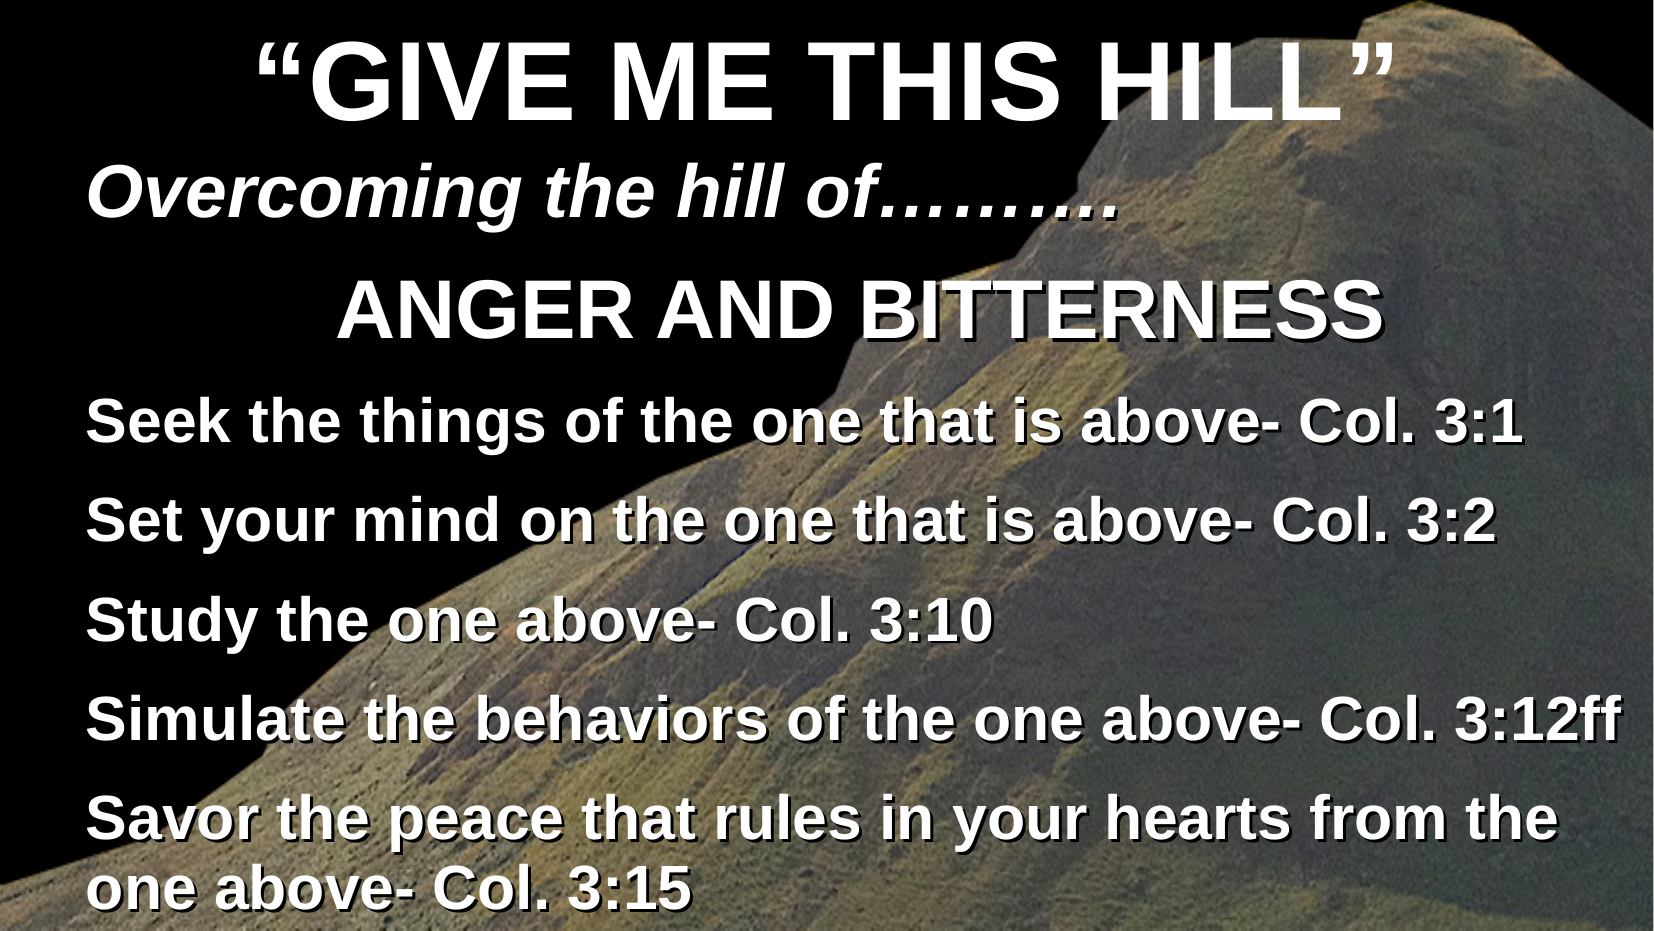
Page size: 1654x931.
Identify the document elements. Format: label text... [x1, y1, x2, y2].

list Overcoming the hill of………. ANGER AND BITTERNESS Seek the things of the one that is above- Col. 3:1 Set your mind on the one that is above- Col. 3:2 Study the one above- Col. 3:10 Simulate the behaviors of the one above- Col. 3:12ff Savor the peace that rules in your hearts from the one above- Col. 3:15 [15, 150, 1636, 931]
picture [0, 0, 1654, 931]
title “GIVE ME THIS HILL” [82, 3, 1571, 150]
